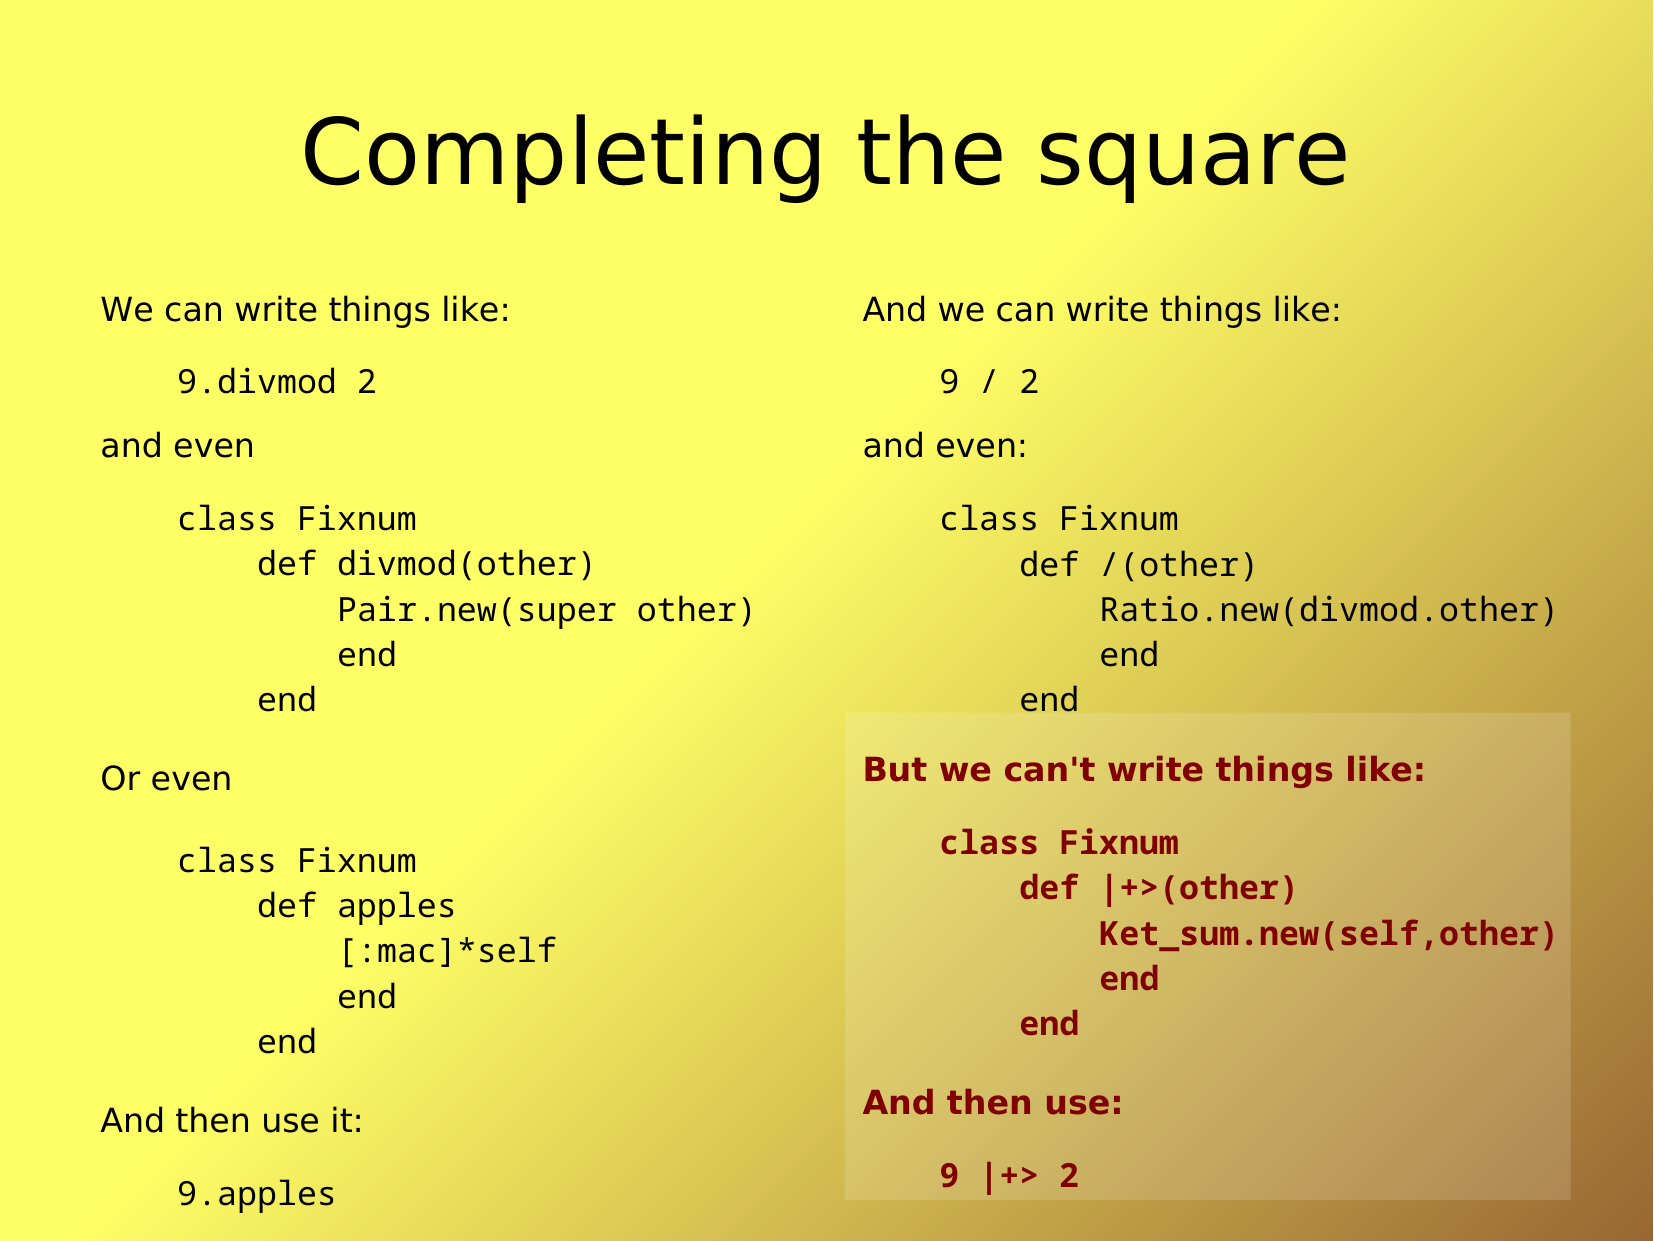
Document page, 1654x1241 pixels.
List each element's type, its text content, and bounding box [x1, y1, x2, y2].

list We can write things like: 9.divmod 2 and even class Fixnum def divmod(other) Pair.new(super other) end end Or even class Fixnum def apples [:mac]*self end end And then use it: 9.apples [82, 290, 809, 1138]
title Completing the square [82, 49, 1571, 257]
list And we can write things like: 9 / 2 and even: class Fixnum def /(other) Ratio.new(divmod.other) end end [844, 290, 1571, 791]
list But we can't write things like: class Fixnum def |+>(other) Ket_sum.new(self,other) end end And then use: 9 |+> 2 [844, 791, 1571, 1201]
